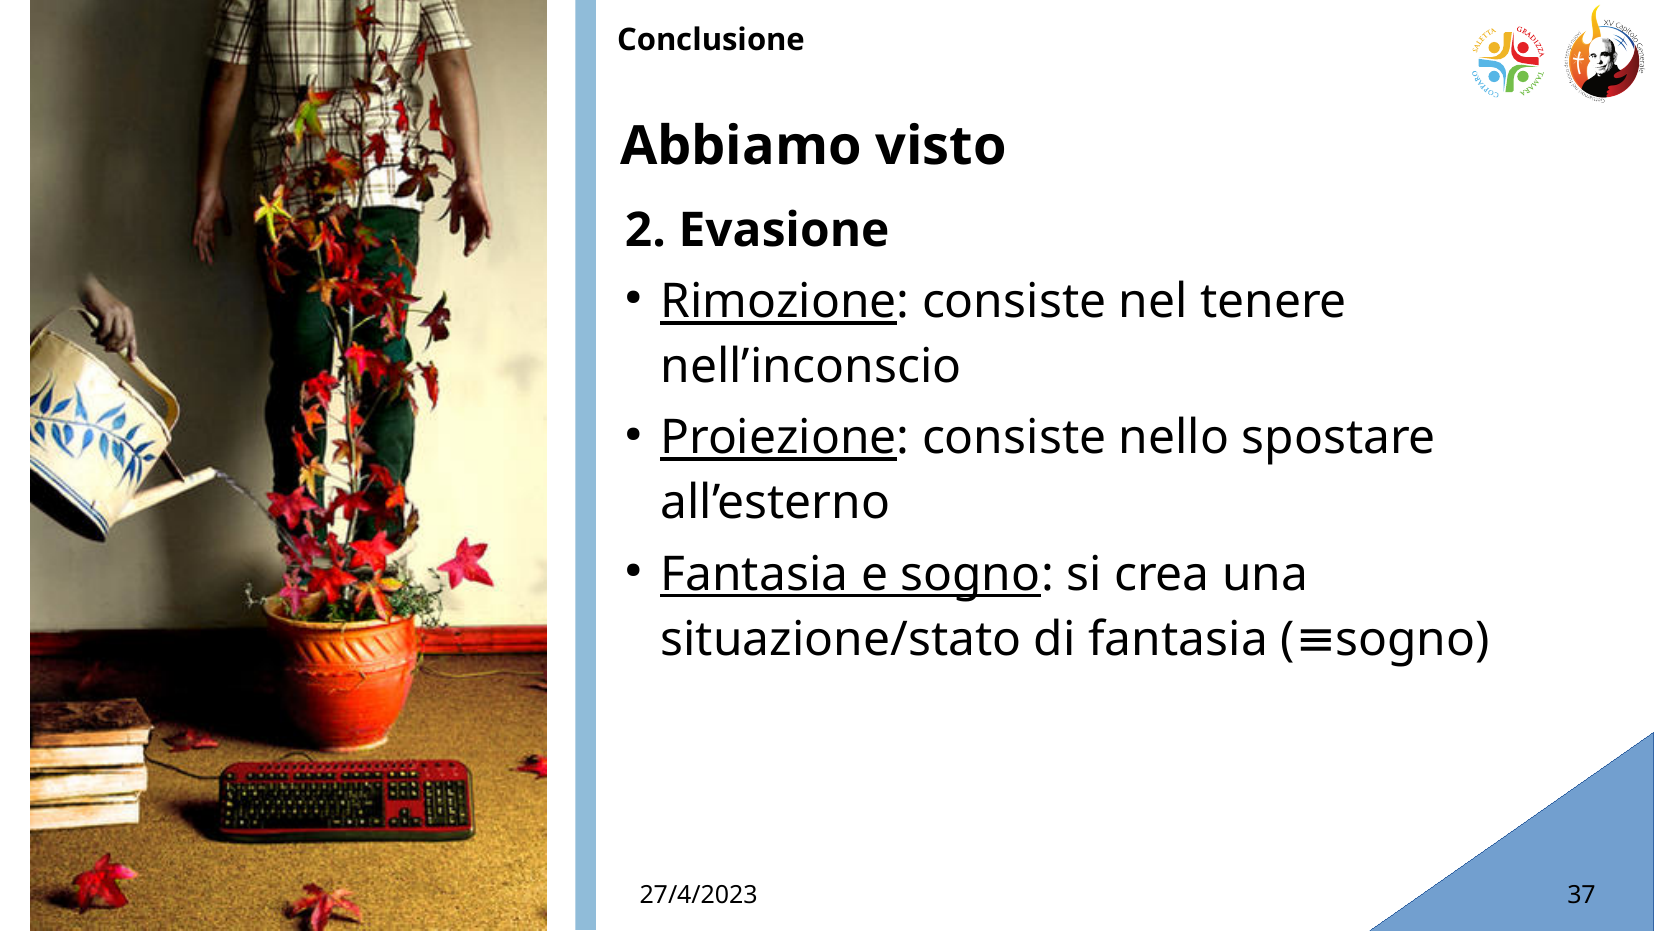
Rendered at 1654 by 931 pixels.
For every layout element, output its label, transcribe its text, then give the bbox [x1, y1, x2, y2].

picture [30, 0, 547, 931]
title Abbiamo visto [620, 106, 1617, 178]
subtitle 2. Evasione Rimozione: consiste nel tenere nell’inconscio Proiezione: consiste nello spostare all’esterno Fantasia e sogno: si crea una situazione/stato di fantasia (≡sogno) [624, 194, 1602, 869]
text_box Conclusione [602, 9, 1335, 63]
picture [1563, 4, 1646, 103]
